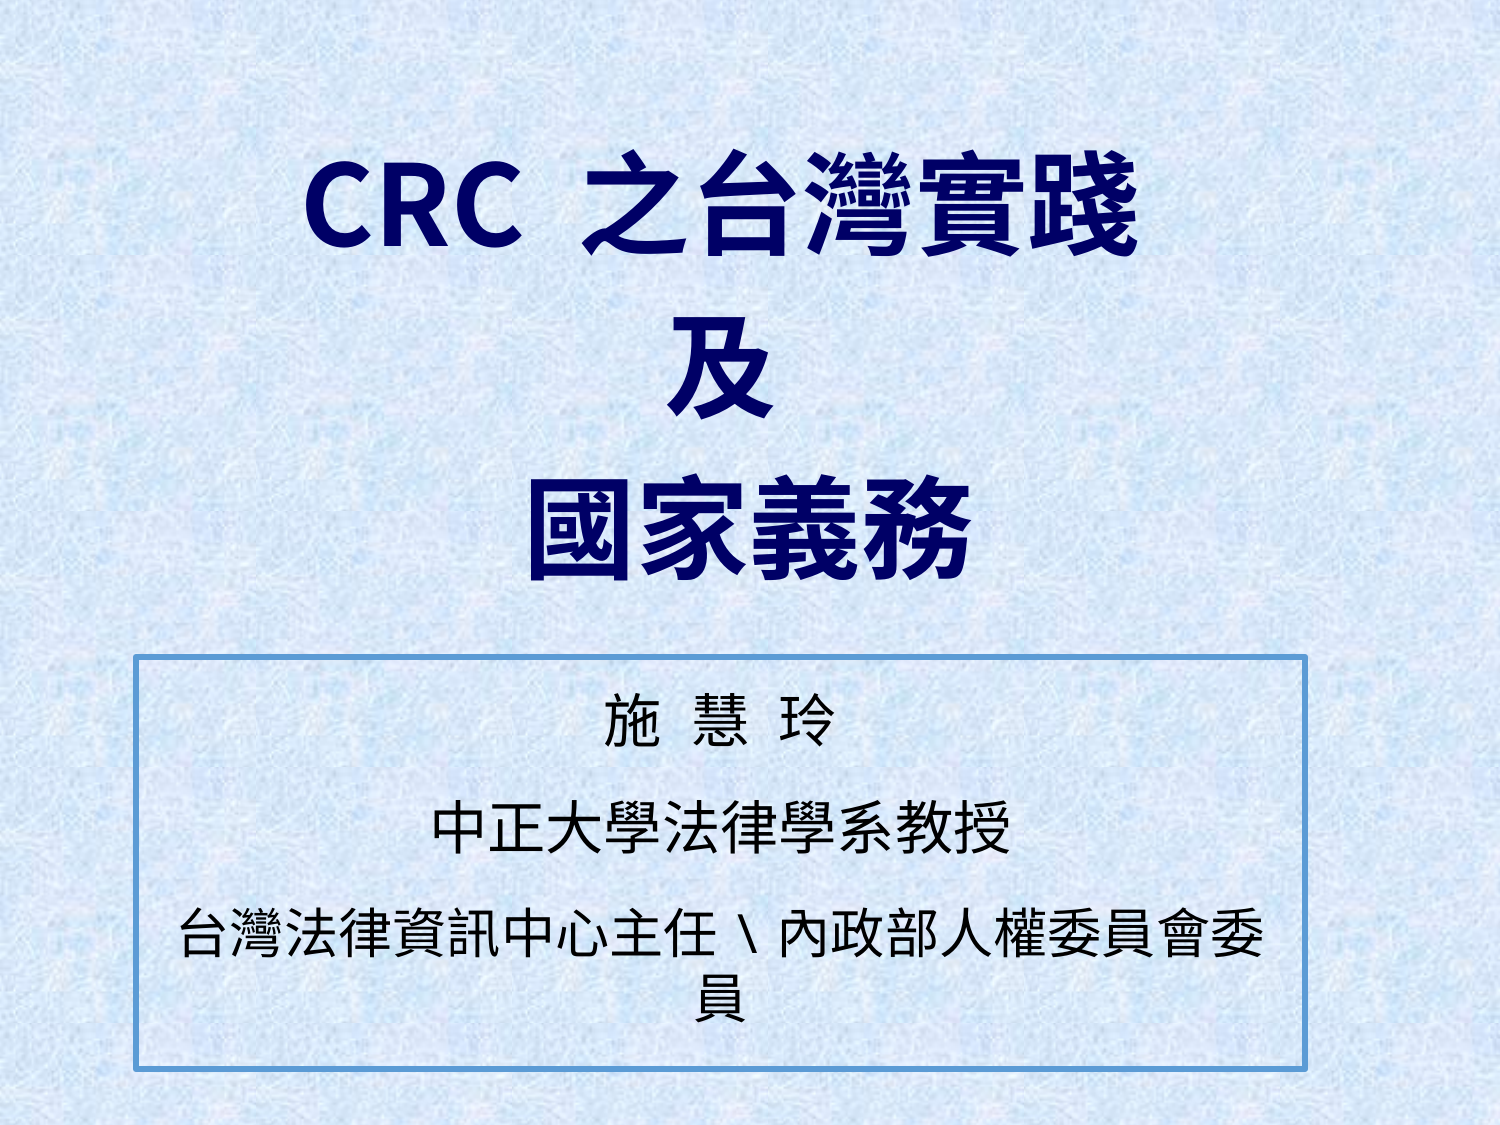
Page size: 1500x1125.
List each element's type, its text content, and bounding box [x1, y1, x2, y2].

picture [0, 0, 1500, 1125]
text_box 施 慧 玲 中正大學法律學系教授 台灣法律資訊中心主任\內政部人權委員會委員 [135, 656, 1306, 1070]
title CRC 之台灣實踐 及 國家義務 [101, 267, 1396, 736]
